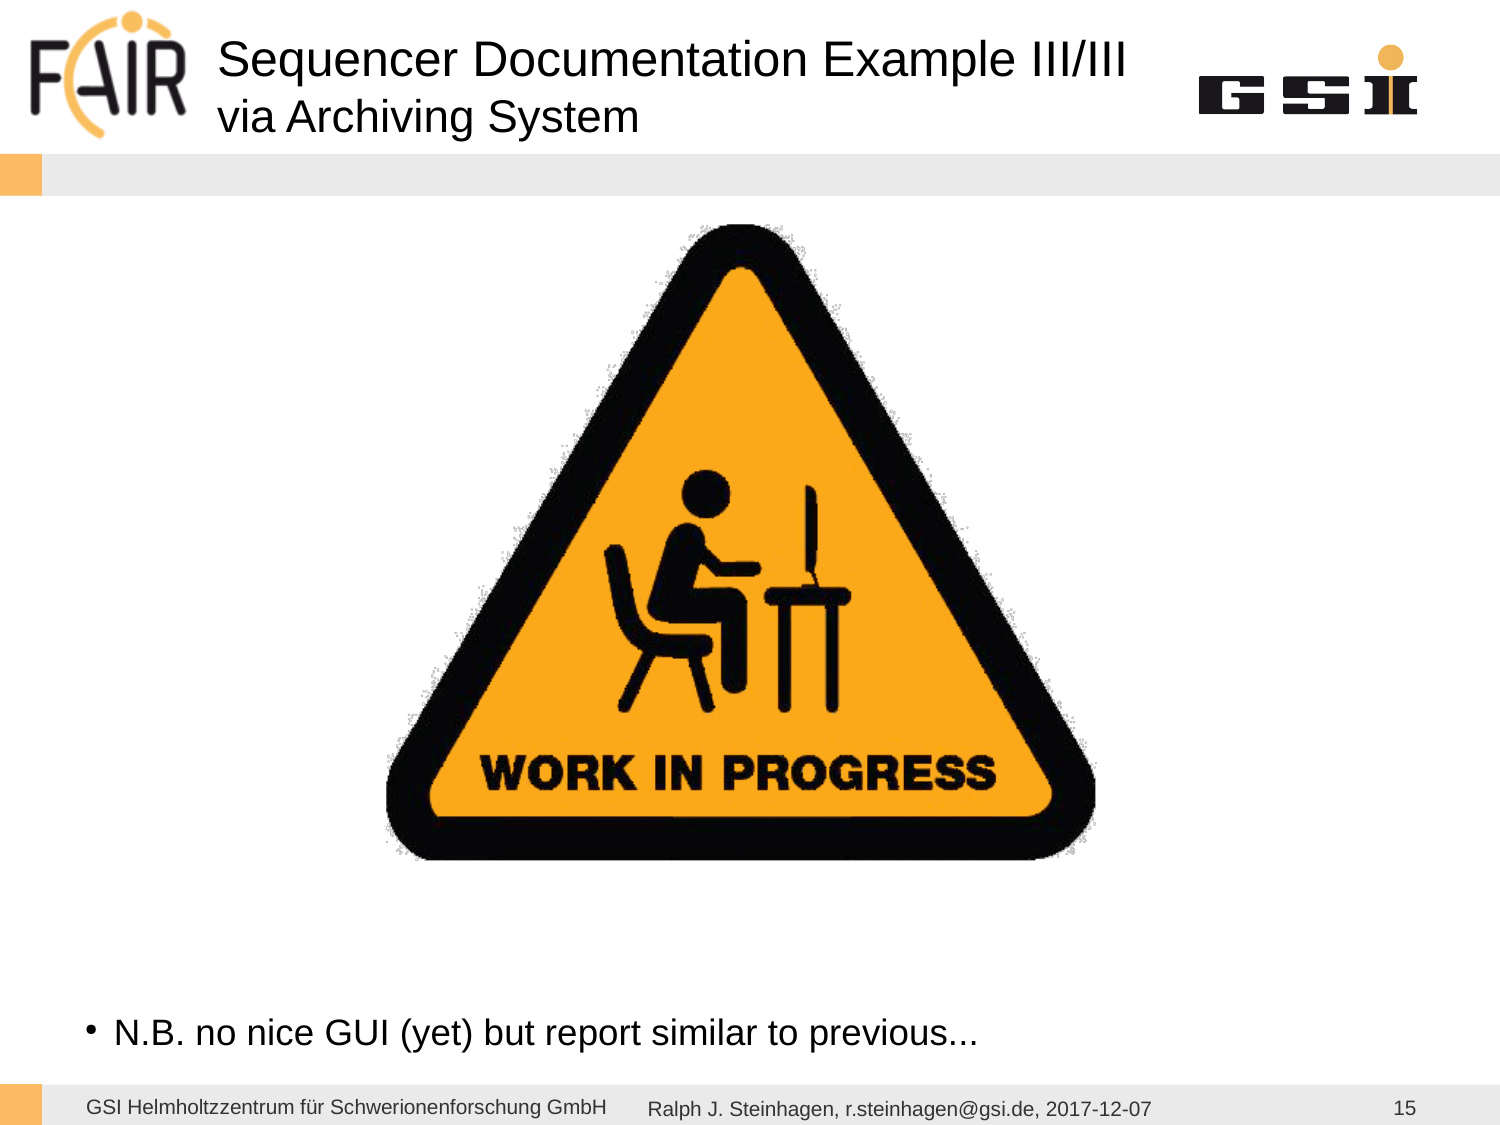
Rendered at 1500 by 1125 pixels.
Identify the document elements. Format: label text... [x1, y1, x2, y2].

picture [385, 223, 1097, 862]
list N.B. no nice GUI (yet) but report similar to previous... [75, 1008, 1425, 1055]
title Sequencer Documentation Example III/III via Archiving System [217, 20, 1180, 147]
picture [30, 9, 187, 141]
picture [1197, 42, 1419, 117]
